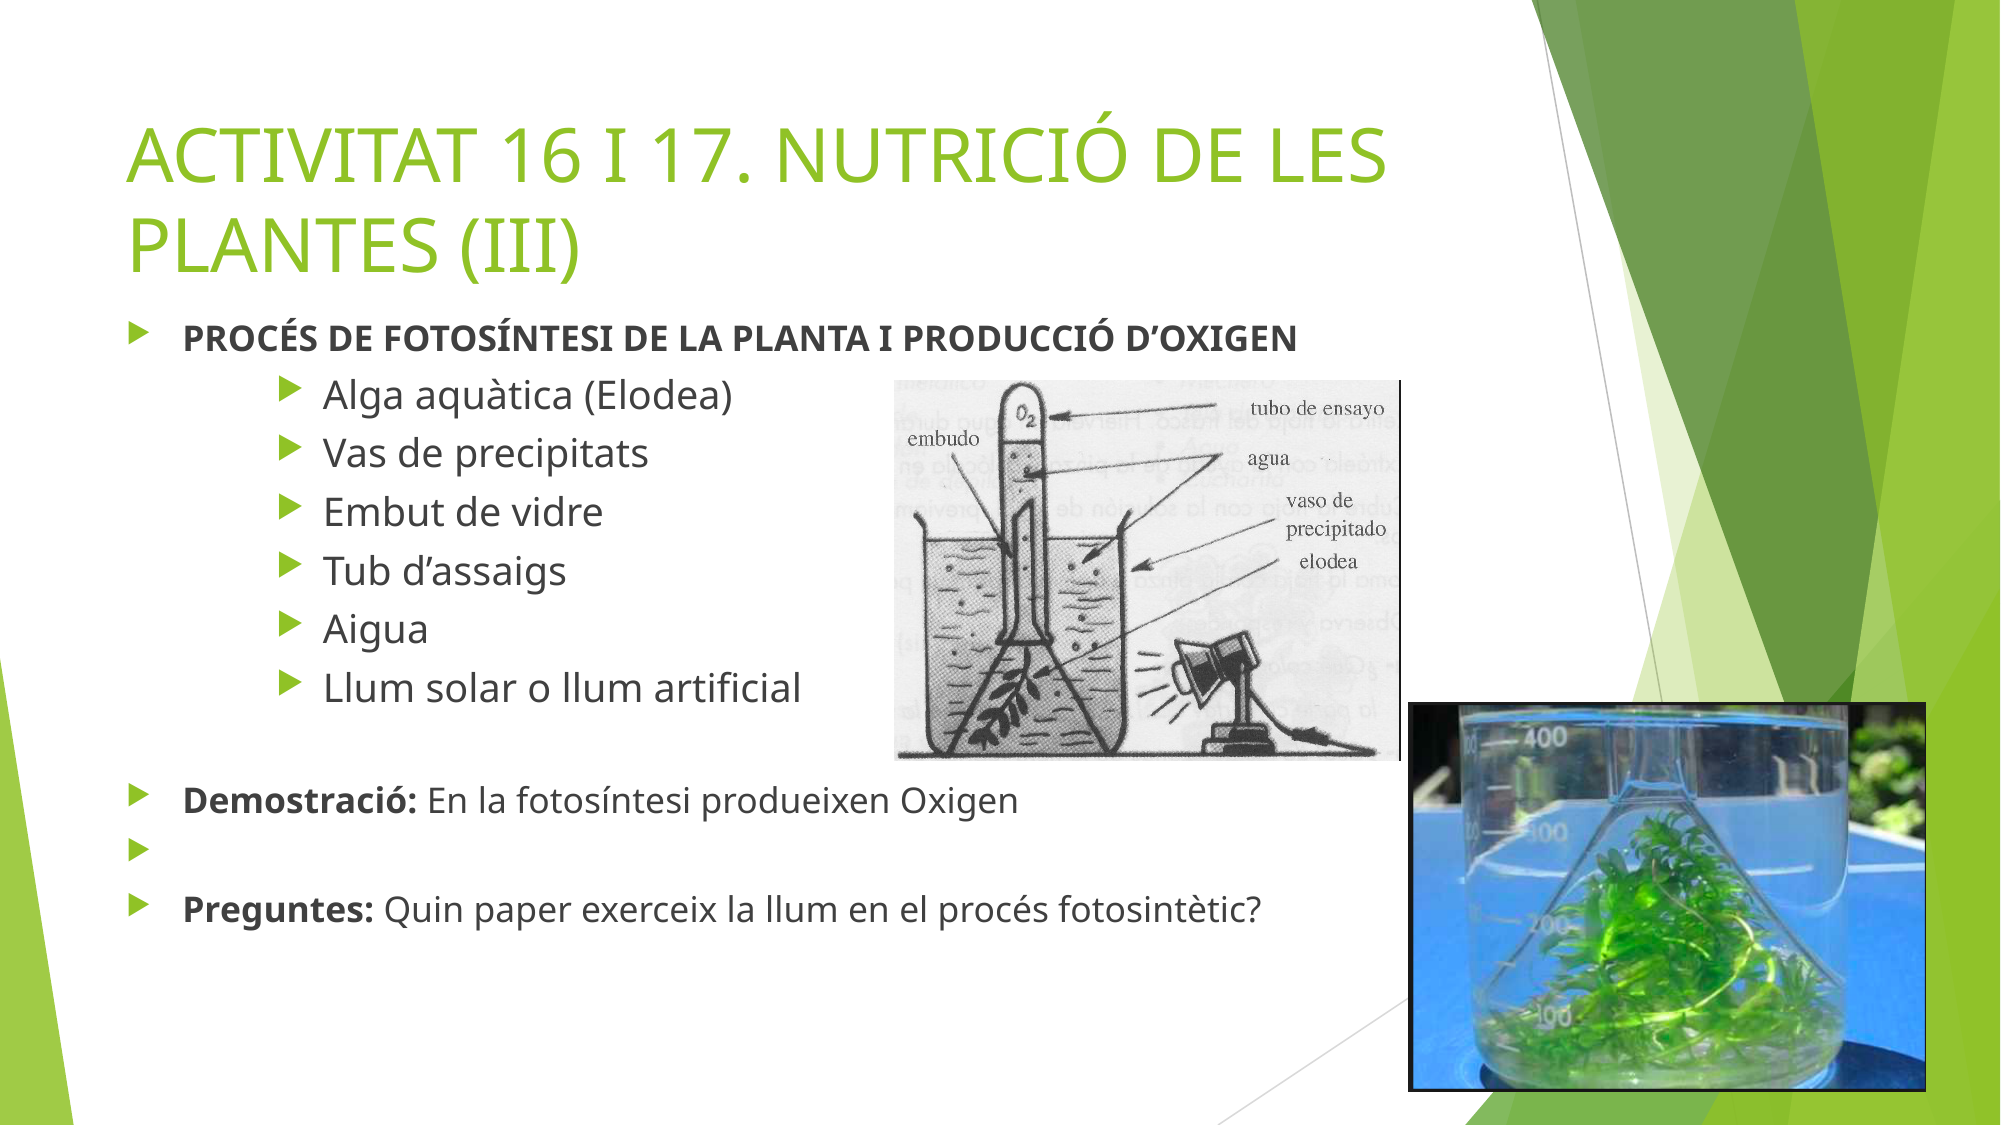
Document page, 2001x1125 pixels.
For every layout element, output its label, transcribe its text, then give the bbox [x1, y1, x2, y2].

picture [1408, 702, 1926, 1092]
title ACTIVITAT 16 I 17. NUTRICIÓ DE LES PLANTES (III) [111, 99, 1522, 316]
picture [894, 380, 1401, 761]
list PROCÉS DE FOTOSÍNTESI DE LA PLANTA I PRODUCCIÓ D’OXIGEN Alga aquàtica (Elodea) Vas de precipitats Embut de vidre Tub d’assaigs Aigua Llum solar o llum artificial Demostració: En la fotosíntesi produeixen Oxigen Preguntes: Quin paper exerceix la llum en el procés fotosintètic? [111, 316, 1567, 1002]
